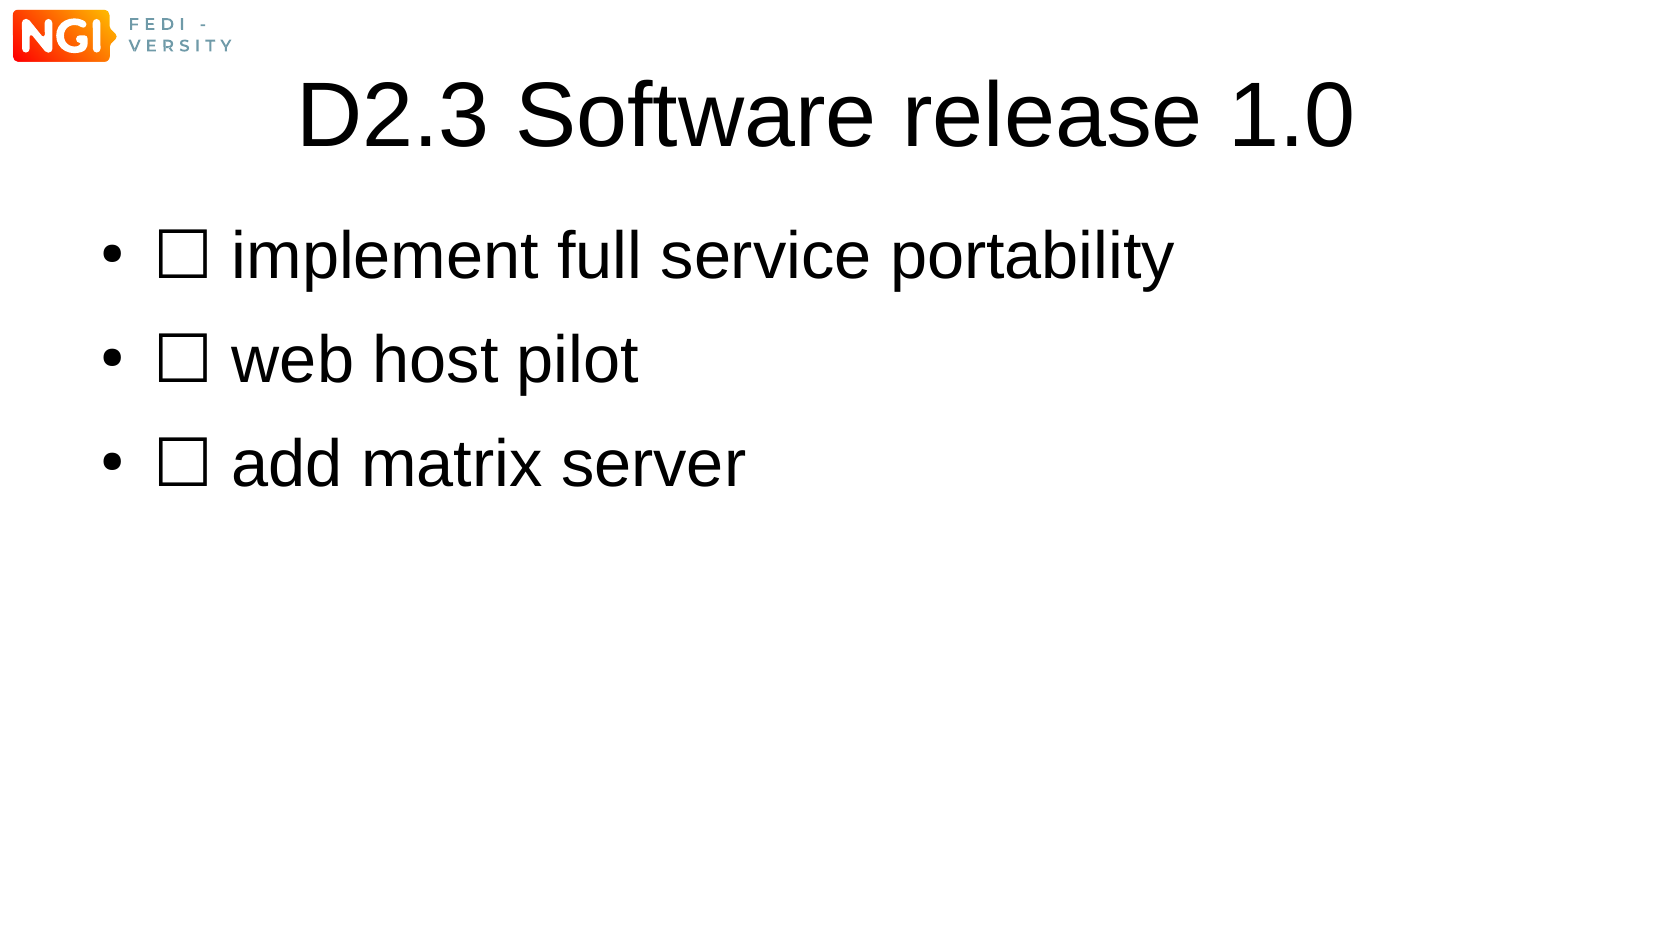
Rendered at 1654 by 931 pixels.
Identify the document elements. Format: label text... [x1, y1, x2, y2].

list ☐ implement full service portability ☐ web host pilot ☐ add matrix server [82, 217, 1571, 758]
title D2.3 Software release 1.0 [82, 37, 1571, 193]
picture [12, 9, 232, 63]
